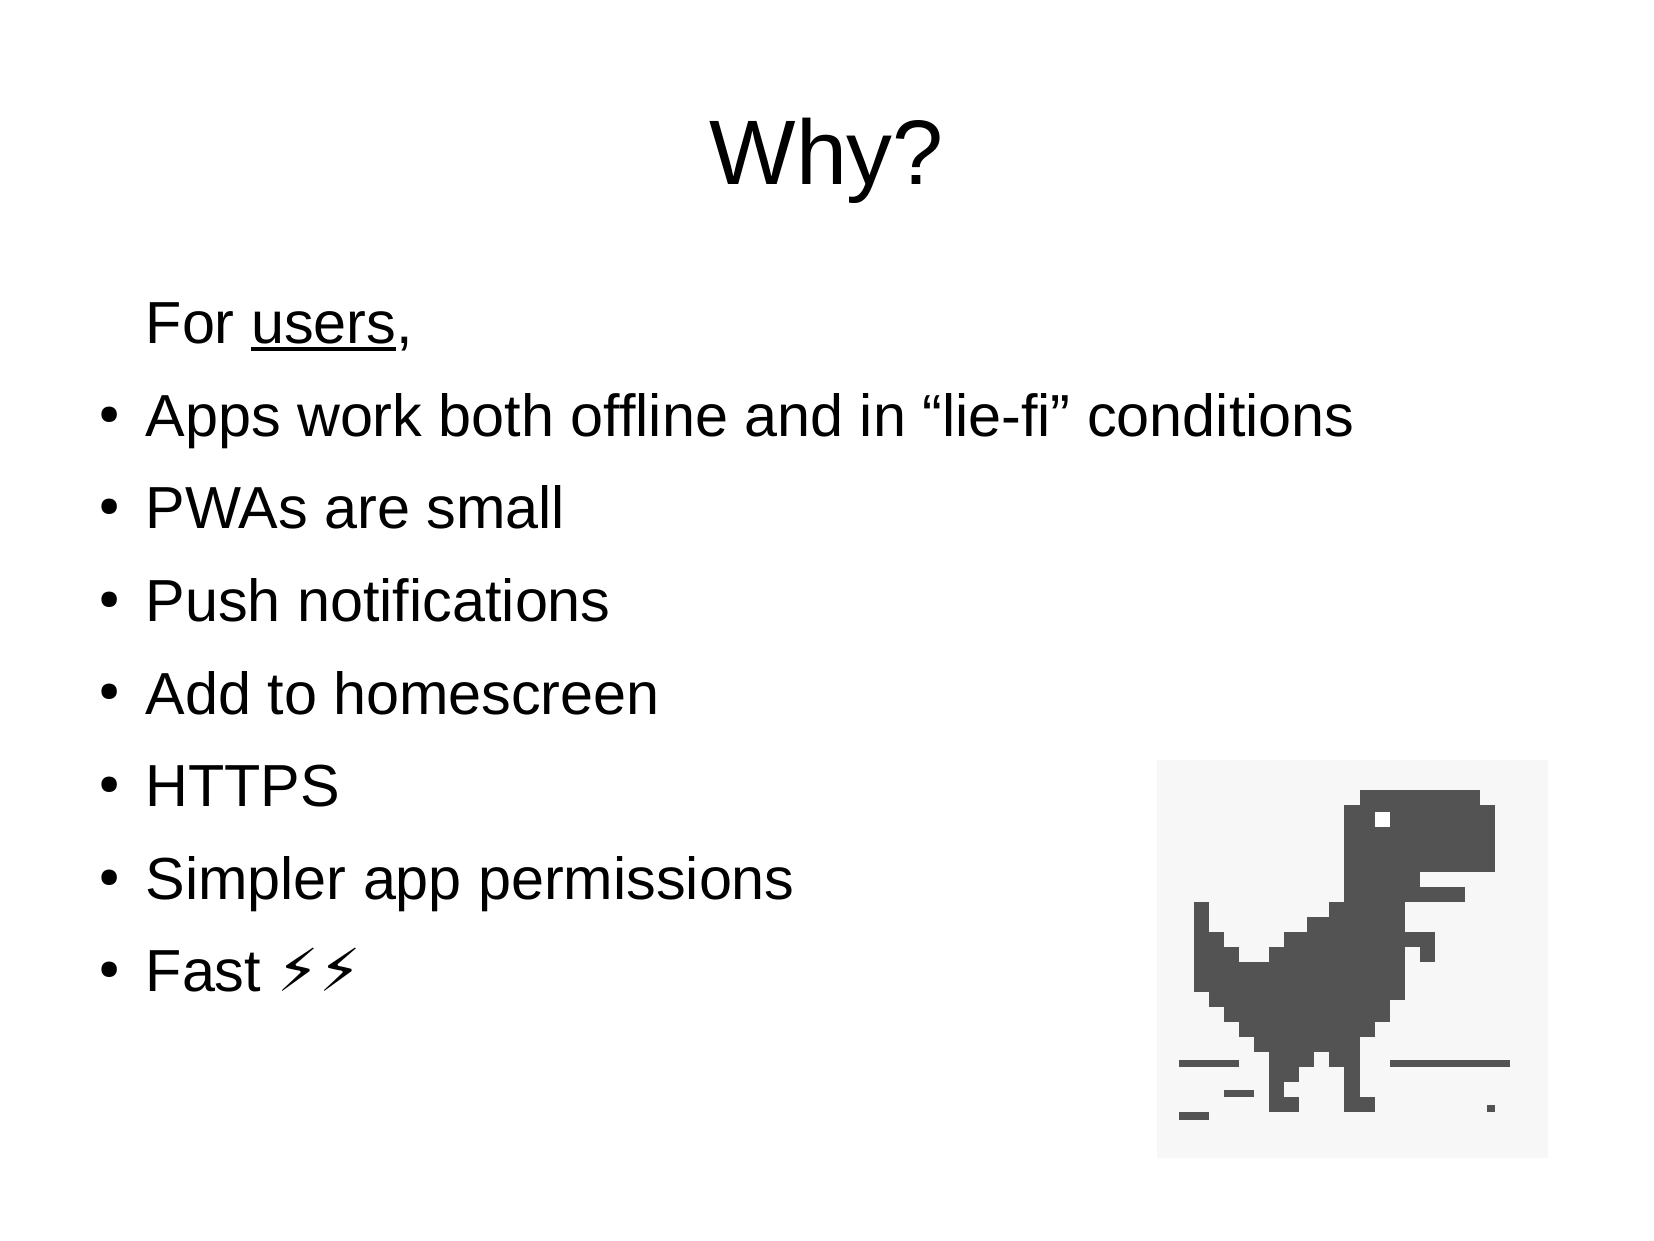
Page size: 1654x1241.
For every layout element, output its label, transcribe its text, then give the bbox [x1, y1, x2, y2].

picture [1157, 760, 1548, 1158]
list For users, Apps work both offline and in “lie-fi” conditions PWAs are small Push notifications Add to homescreen HTTPS Simpler app permissions Fast ⚡️⚡ [82, 290, 1571, 1010]
title Why? [82, 49, 1571, 257]
